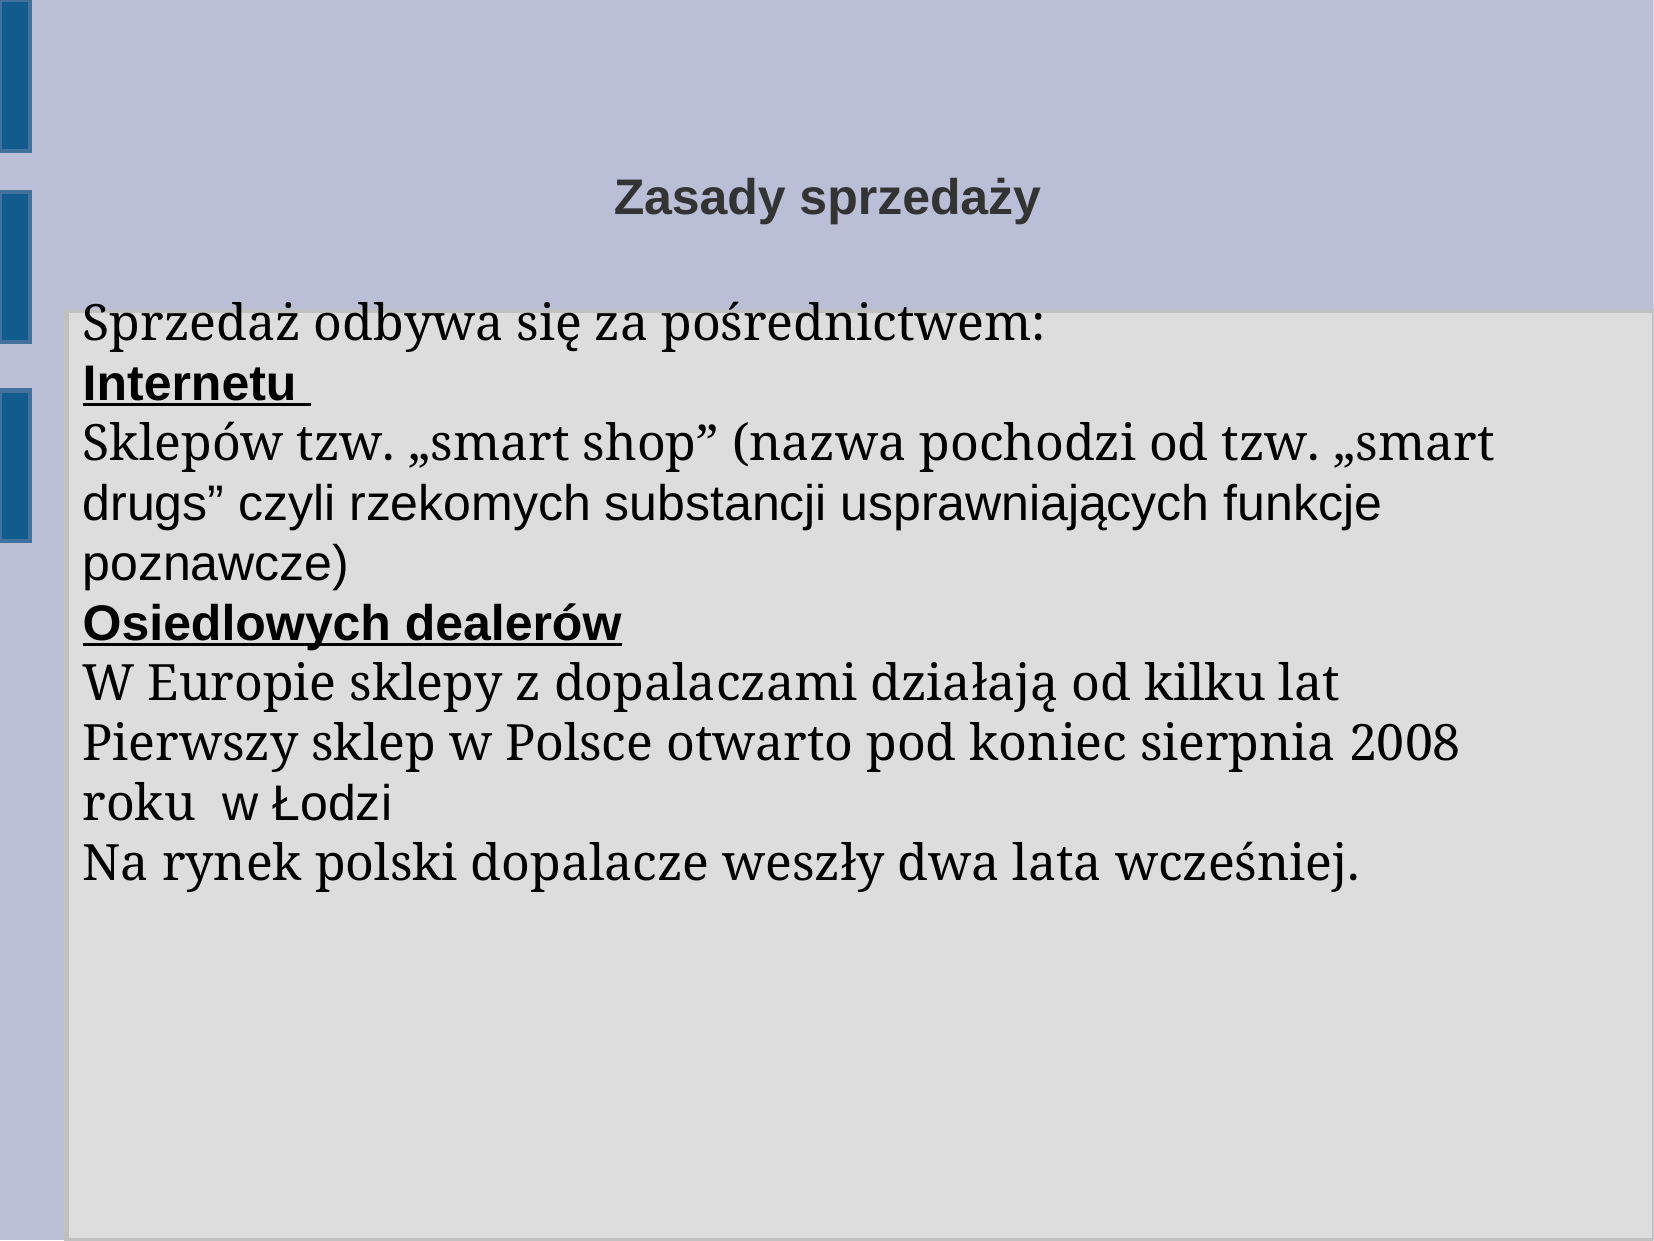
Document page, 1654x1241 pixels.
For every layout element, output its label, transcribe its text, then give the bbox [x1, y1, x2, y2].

title Zasady sprzedaży [121, 91, 1534, 290]
list Sprzedaż odbywa się za pośrednictwem: Internetu Sklepów tzw. „smart shop” (nazwa pochodzi od tzw. „smart drugs” czyli rzekomych substancji usprawniających funkcje poznawcze) Osiedlowych dealerów W Europie sklepy z dopalaczami działają od kilku lat Pierwszy sklep w Polsce otwarto pod koniec sierpnia 2008 roku w Łodzi Na rynek polski dopalacze weszły dwa lata wcześniej. [82, 290, 1571, 1137]
